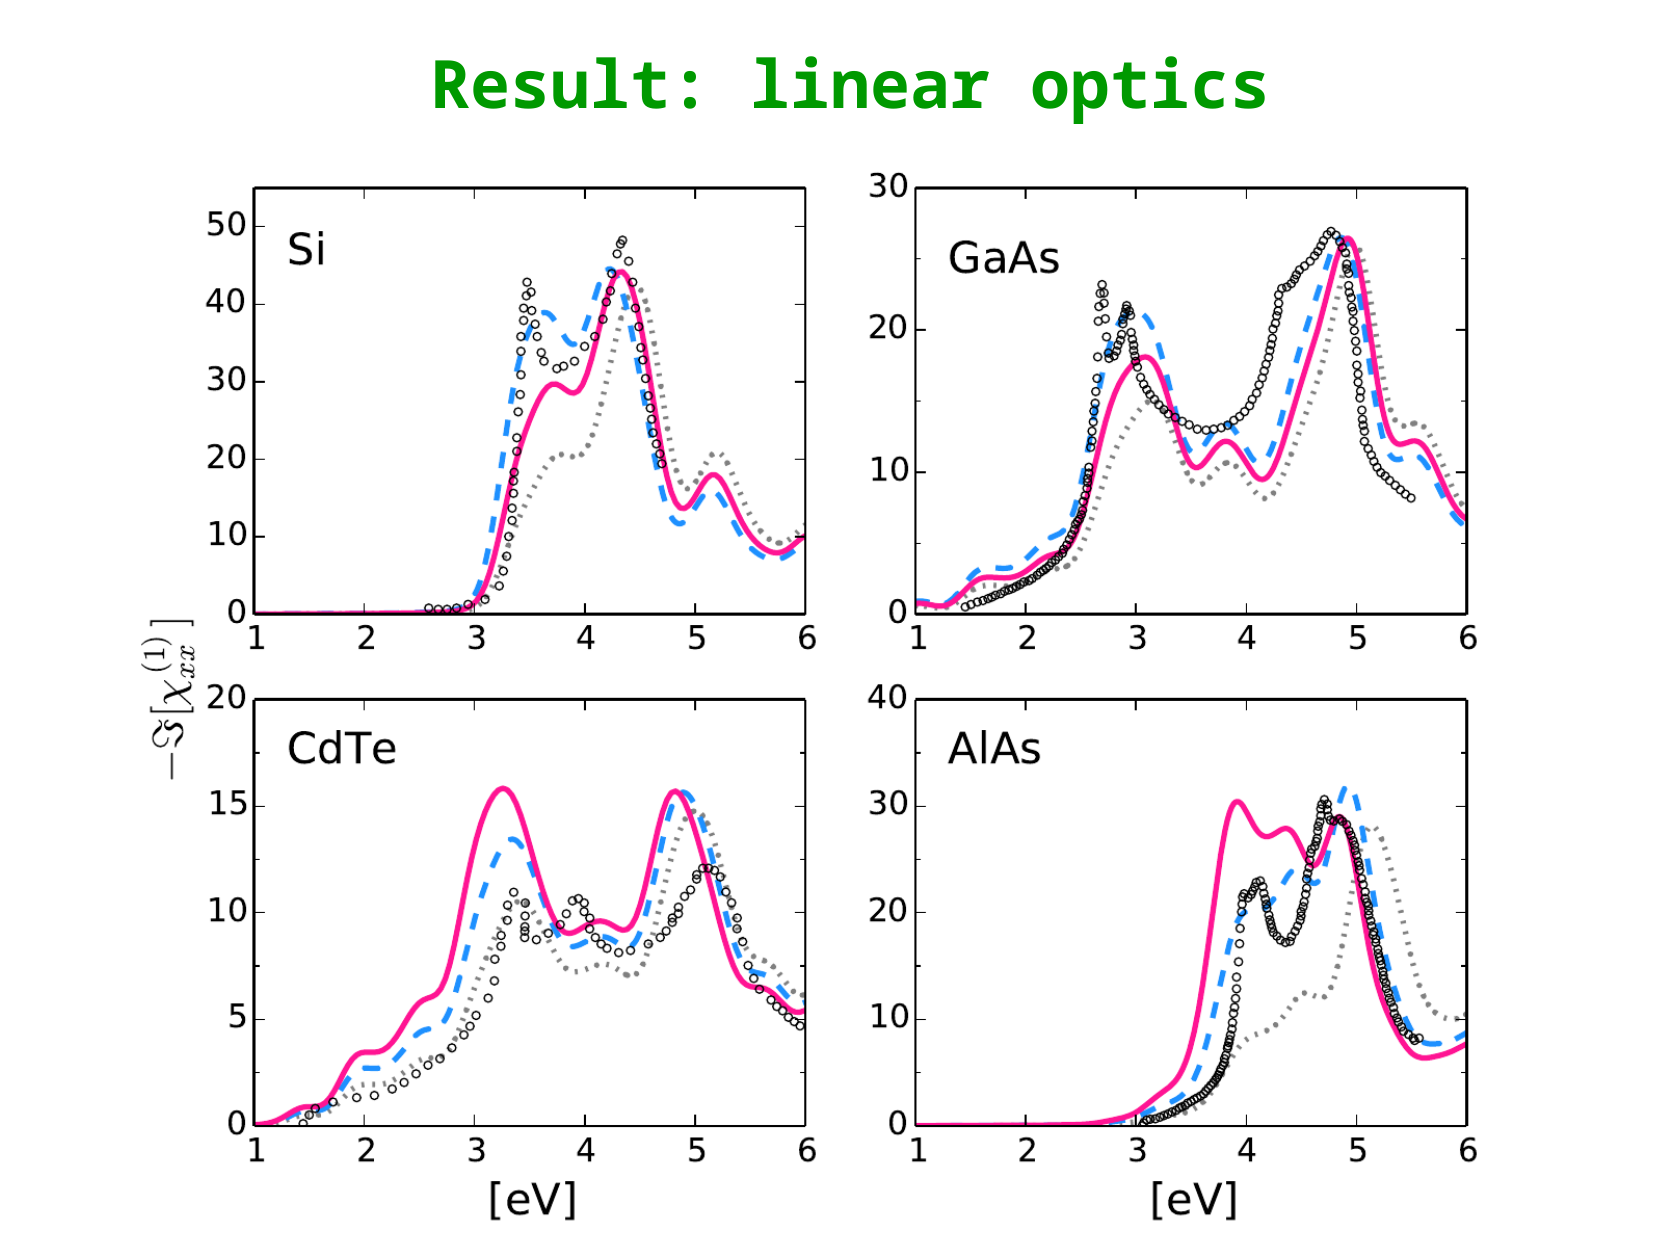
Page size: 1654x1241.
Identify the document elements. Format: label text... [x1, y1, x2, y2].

title Result: linear optics [228, 36, 1399, 130]
picture [135, 148, 1486, 1231]
